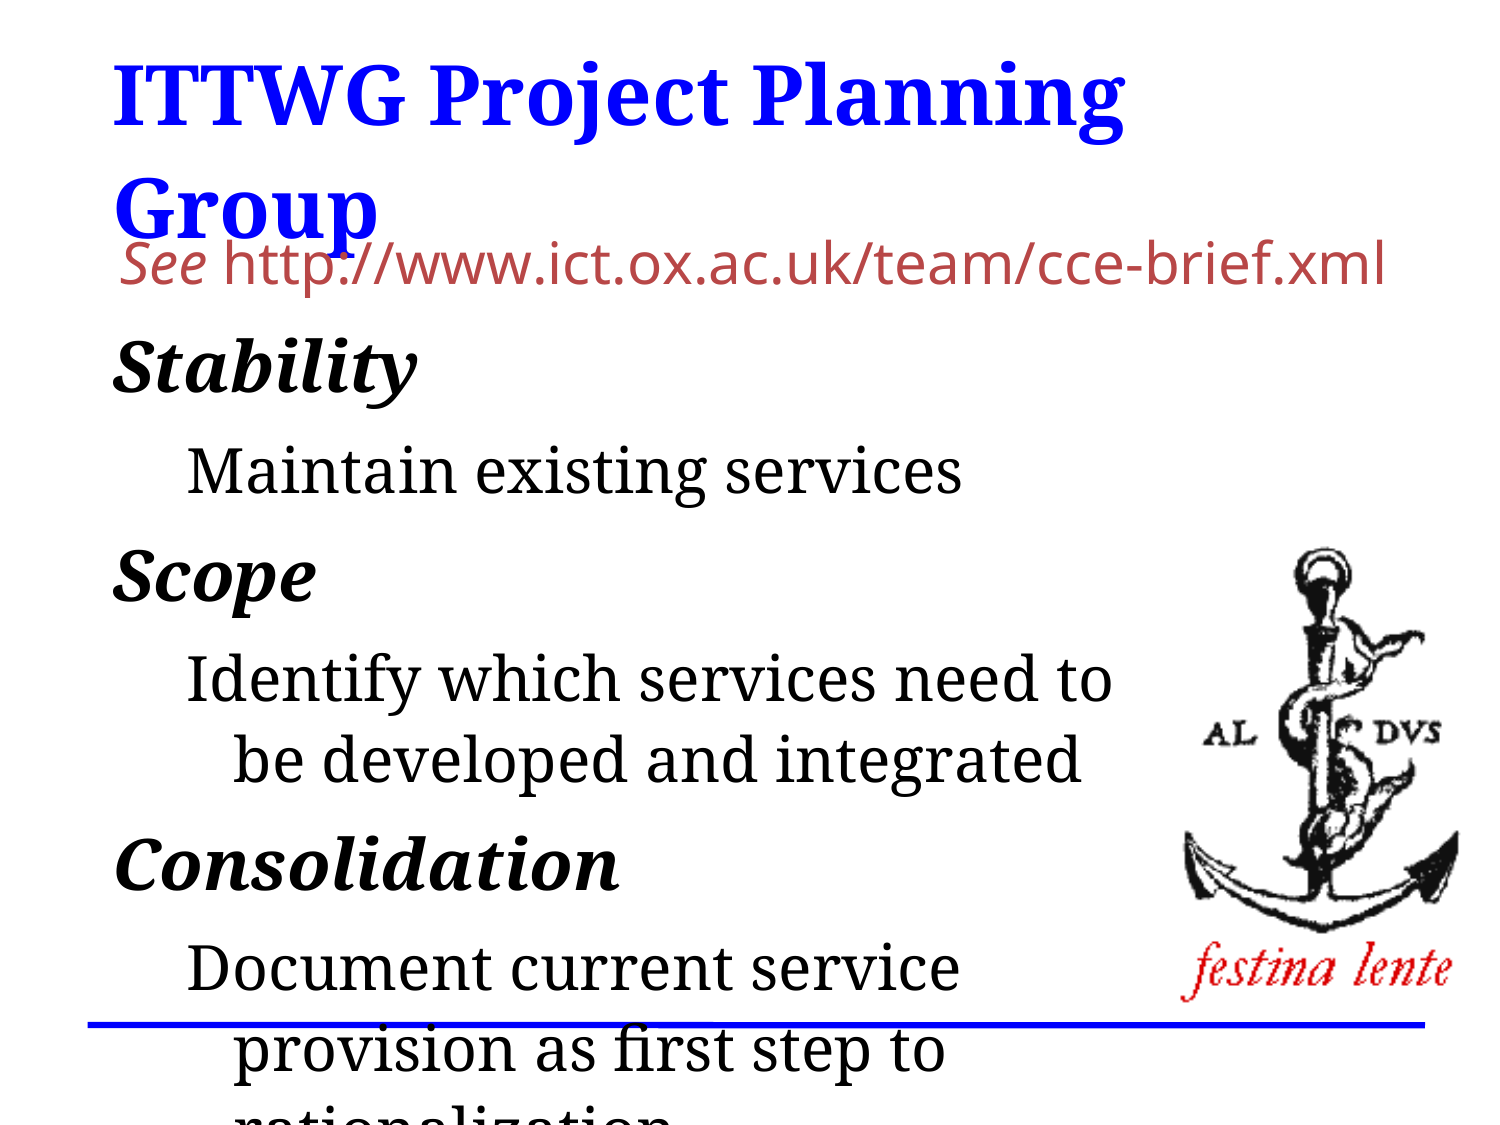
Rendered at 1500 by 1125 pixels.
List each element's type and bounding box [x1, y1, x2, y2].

picture [1175, 543, 1467, 1011]
